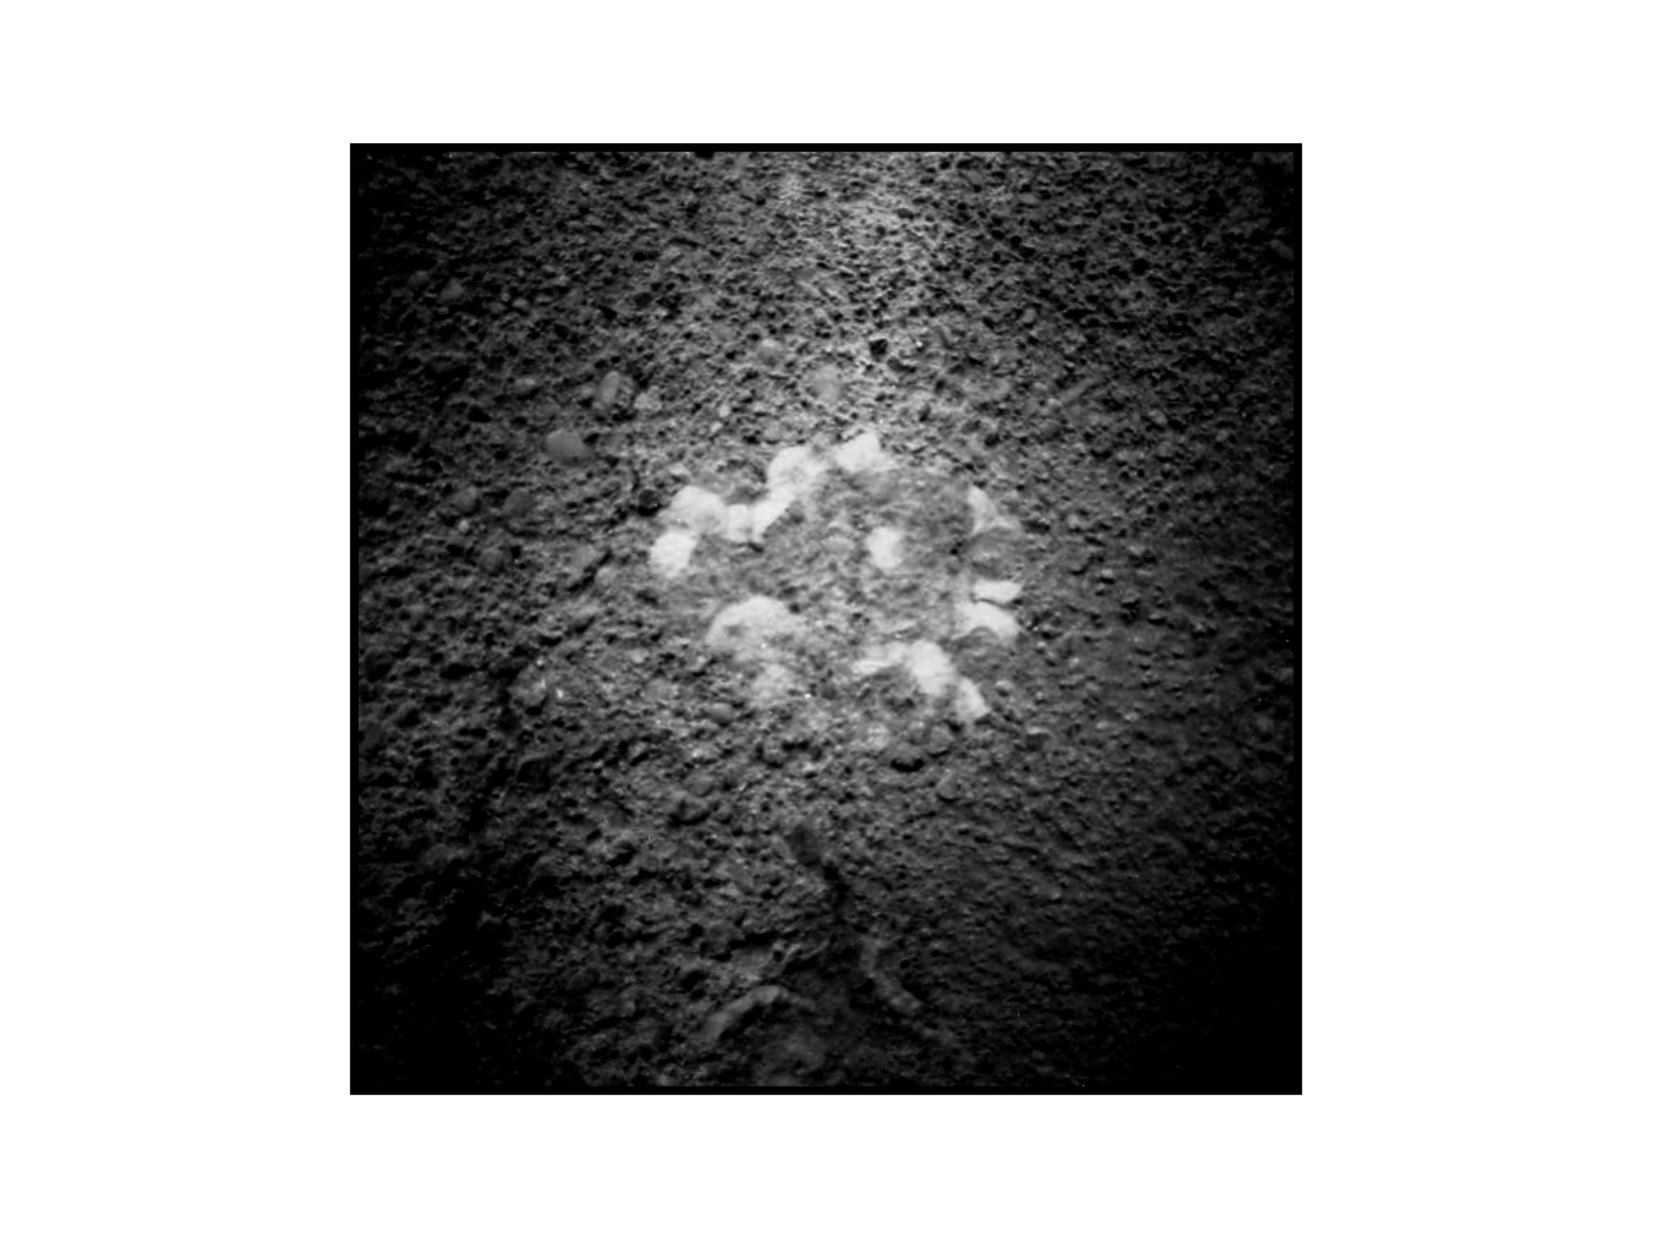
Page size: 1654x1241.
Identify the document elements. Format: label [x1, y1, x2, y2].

picture [206, 0, 1448, 1241]
